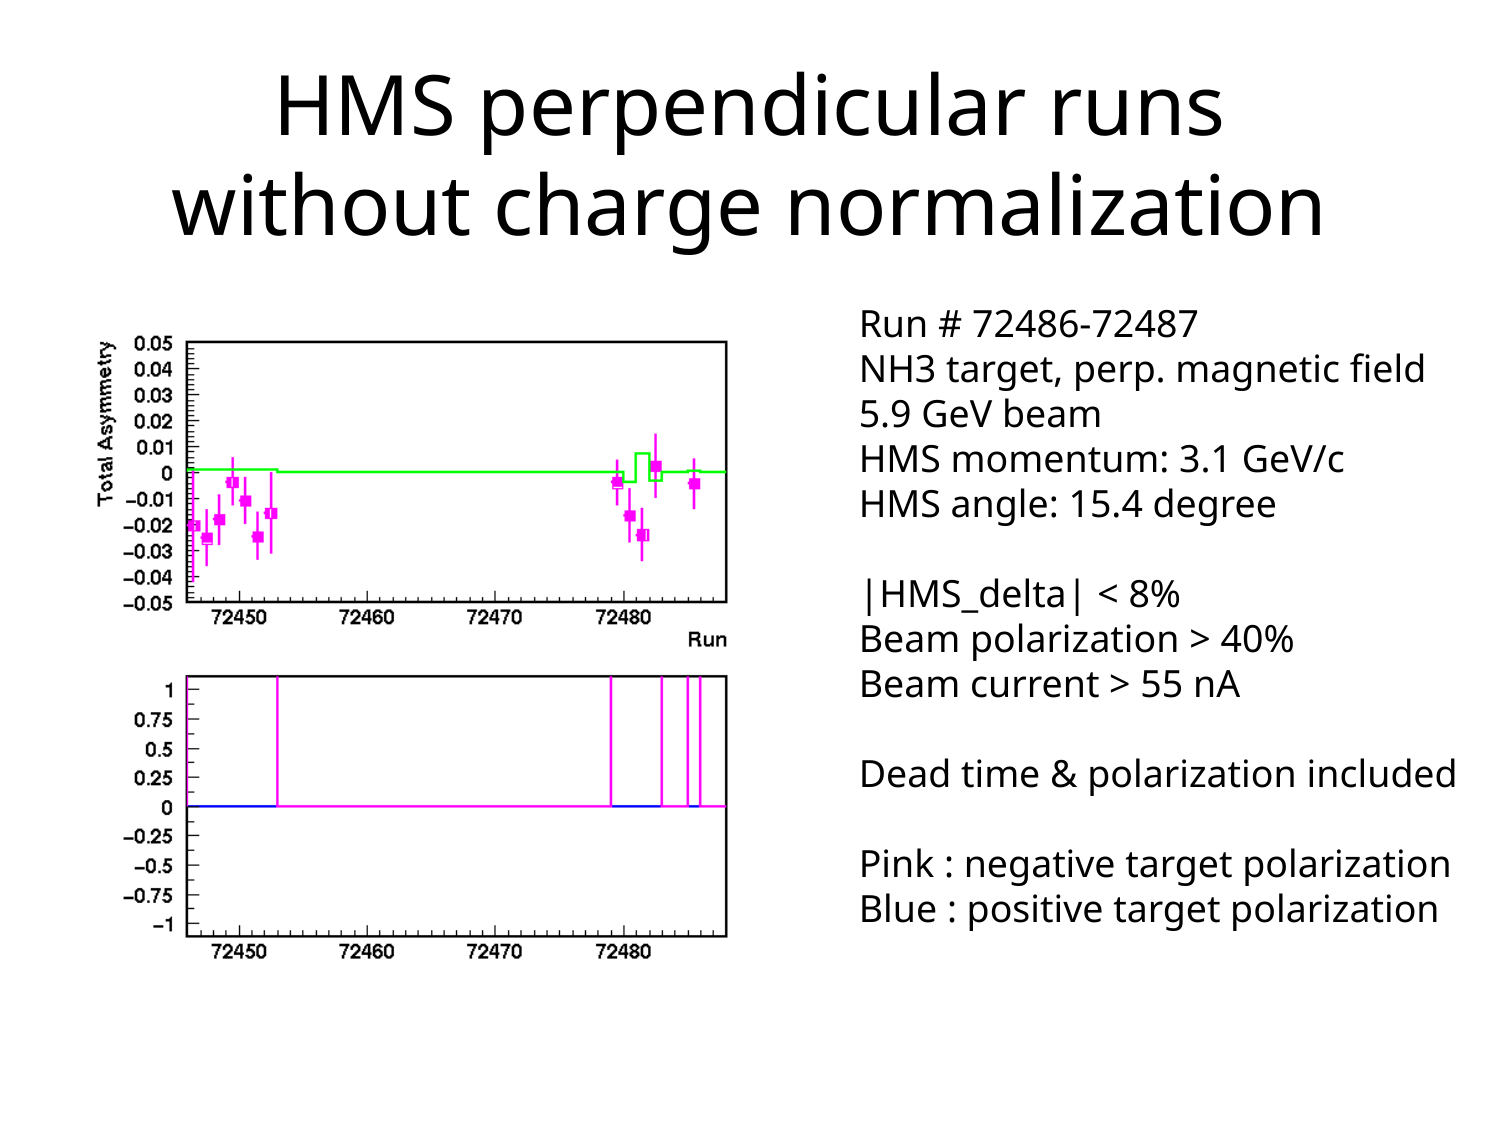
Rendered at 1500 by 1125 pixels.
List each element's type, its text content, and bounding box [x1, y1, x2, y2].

picture [58, 269, 802, 1012]
title HMS perpendicular runs without charge normalization [75, 45, 1426, 233]
text_box Run # 72486-72487 NH3 target, perp. magnetic field 5.9 GeV beam HMS momentum: 3.1 GeV/c HMS angle: 15.4 degree |HMS_delta| < 8% Beam polarization > 40% Beam current > 55 nA Dead time & polarization included Pink : negative target polarization Blue : positive target polarization [843, 292, 1472, 945]
